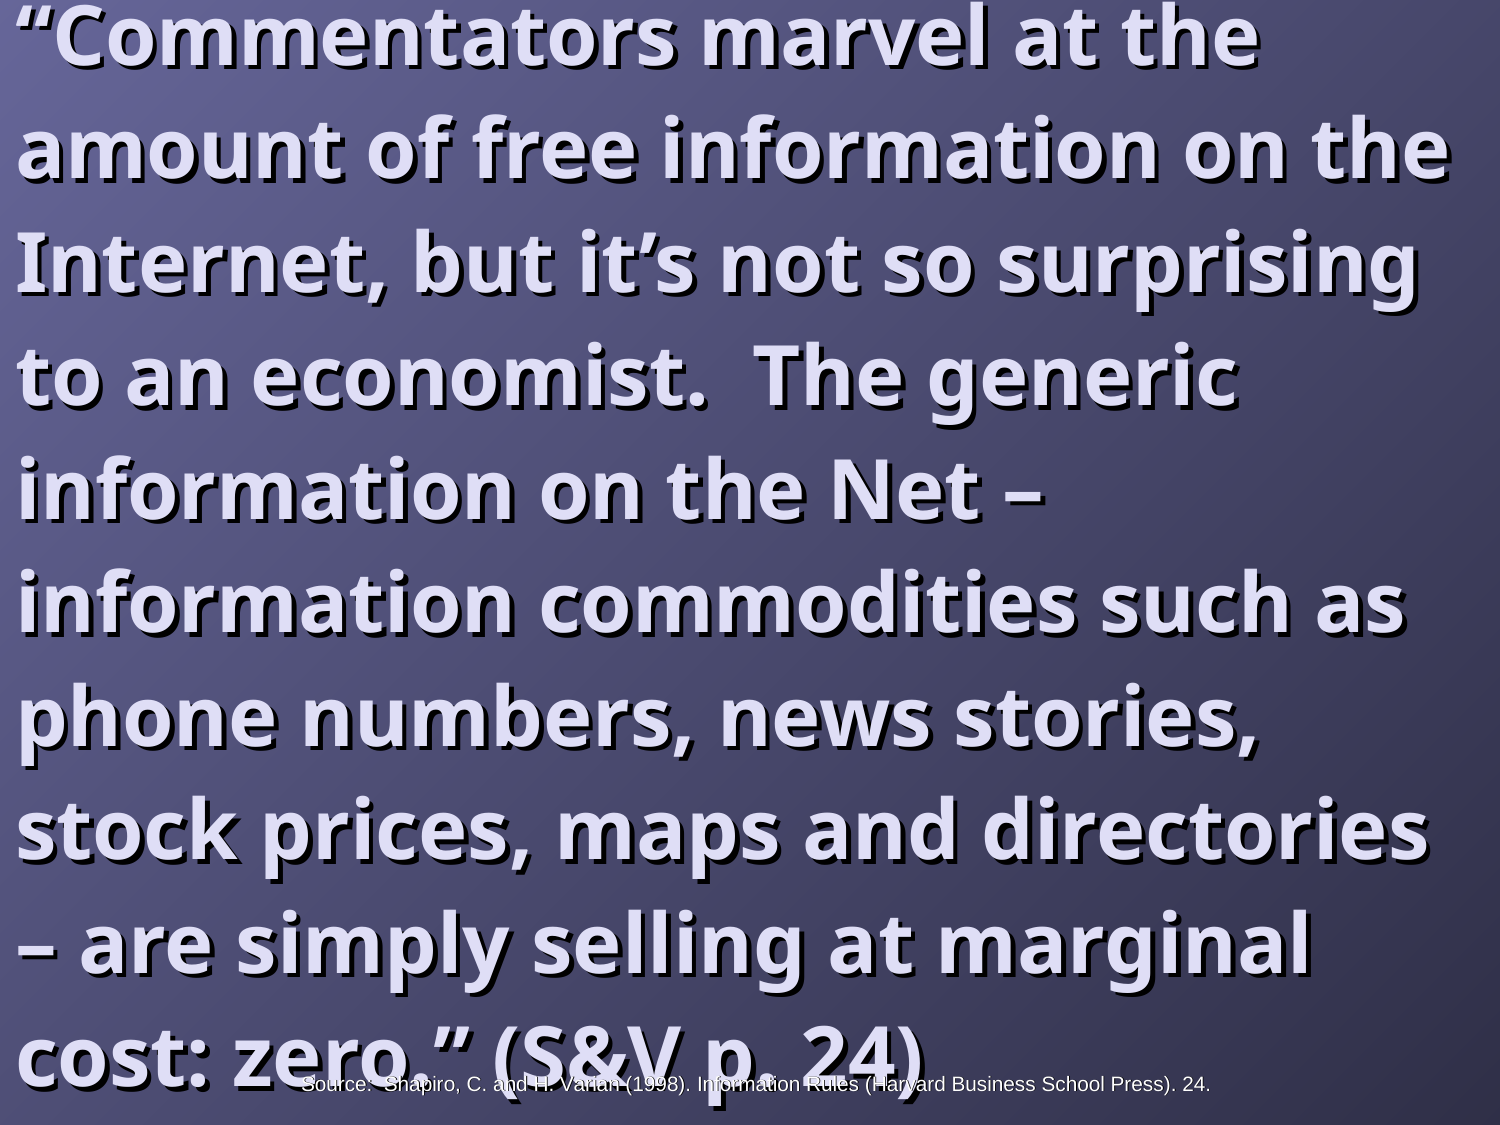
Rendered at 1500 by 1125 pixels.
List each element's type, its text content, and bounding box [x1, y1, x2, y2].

text_box Source: Shapiro, C. and H. Varian (1998). Information Rules (Harvard Business School Press). 24. [237, 1062, 1276, 1103]
title “Commentators marvel at the amount of free information on the Internet, but it’s not so surprising to an economist. The generic information on the Net – information commodities such as phone numbers, news stories, stock prices, maps and directories – are simply selling at marginal cost: zero.” (S&V p. 24) [0, 36, 1500, 1052]
